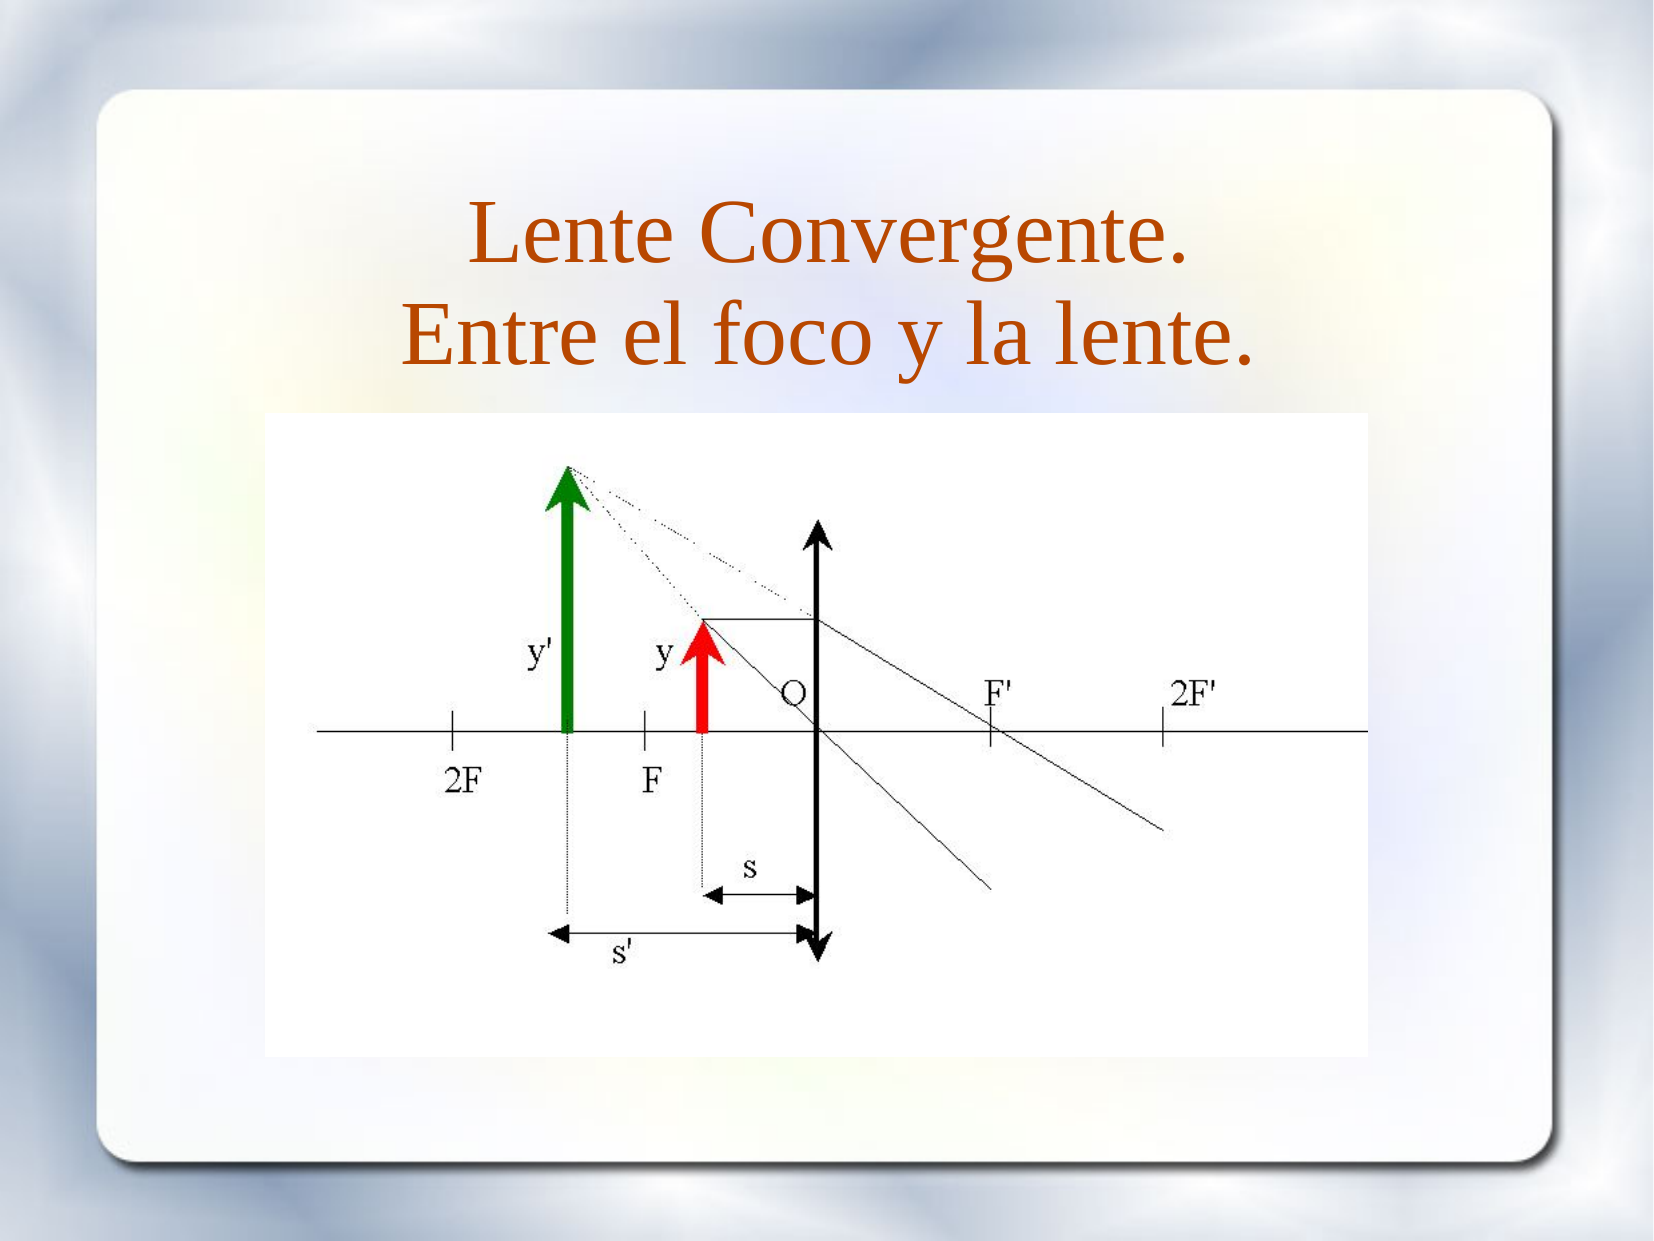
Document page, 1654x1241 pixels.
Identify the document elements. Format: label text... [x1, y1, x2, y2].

picture [0, 0, 1654, 1241]
title Lente Convergente. Entre el foco y la lente. [123, 180, 1536, 384]
